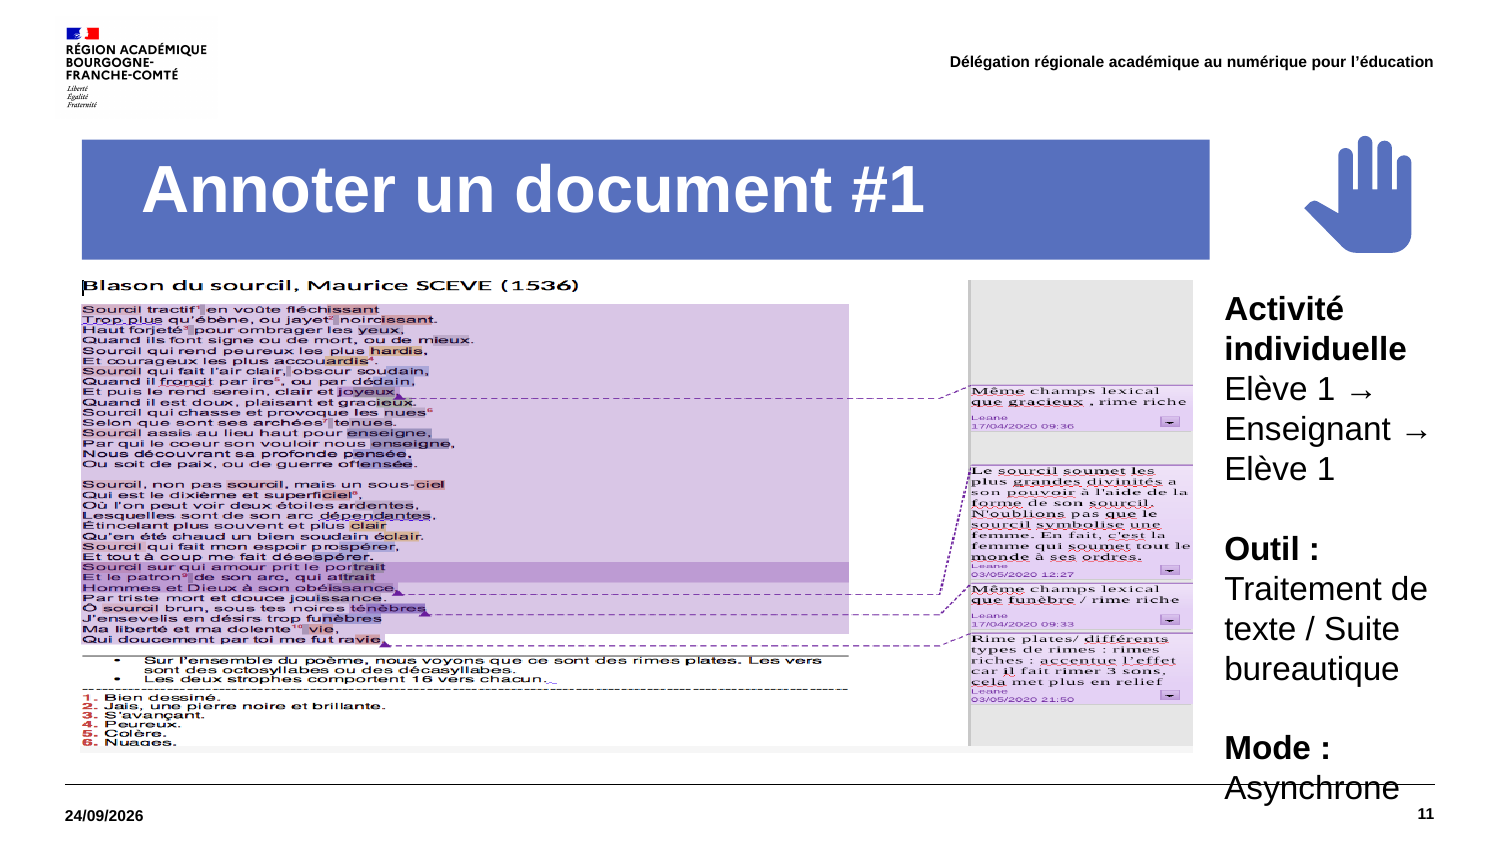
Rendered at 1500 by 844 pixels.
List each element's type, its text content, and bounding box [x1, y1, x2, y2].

text_box Délégation régionale académique au numérique pour l’éducation [470, 32, 1434, 90]
text_box <numéro> [1213, 785, 1434, 843]
text_box Annoter un document #1 [81, 139, 1210, 260]
text_box 03/02/2022 [64, 786, 244, 843]
text_box Activité individuelle Elève 1 → Enseignant → Elève 1 Outil : Traitement de texte / Suite bureautique Mode : Asynchrone [1209, 280, 1482, 785]
text_box [1304, 135, 1412, 253]
picture [80, 280, 1193, 753]
picture [55, 16, 218, 119]
